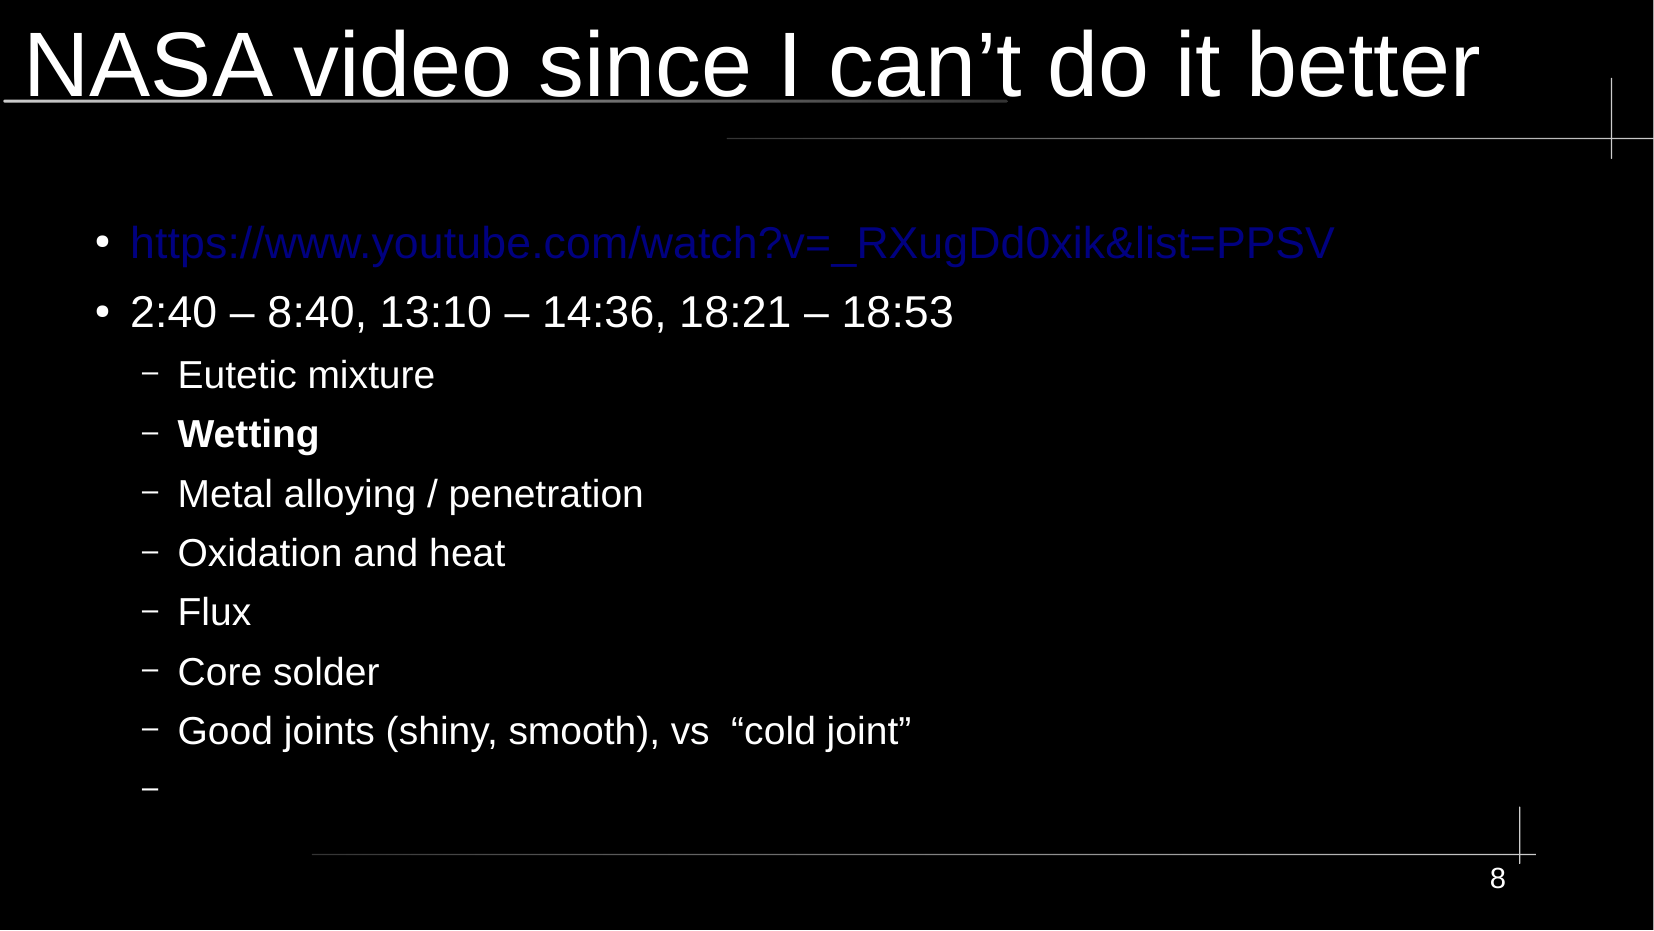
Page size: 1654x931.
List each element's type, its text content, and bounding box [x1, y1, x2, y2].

list https://www.youtube.com/watch?v=_RXugDd0xik&list=PPSV 2:40 – 8:40, 13:10 – 14:36, 18:21 – 18:53 Eutetic mixture Wetting Metal alloying / penetration Oxidation and heat Flux Core solder Good joints (shiny, smooth), vs “cold joint” [82, 217, 1571, 758]
title NASA video since I can’t do it better [23, 11, 1589, 119]
